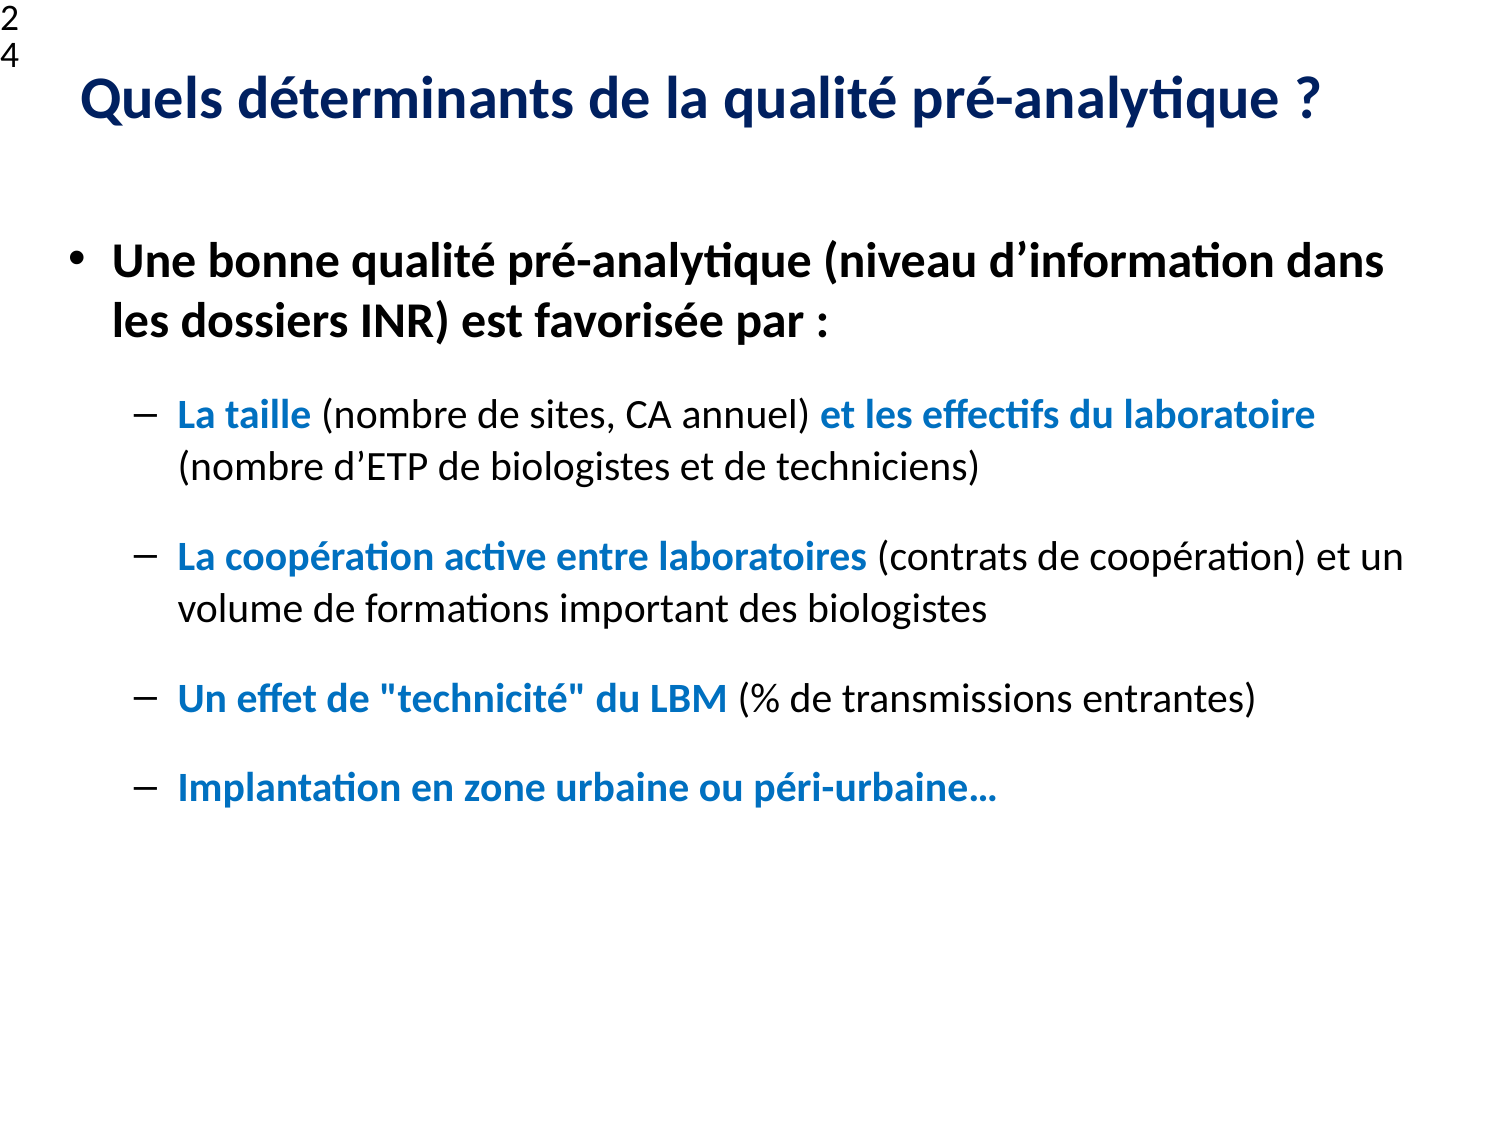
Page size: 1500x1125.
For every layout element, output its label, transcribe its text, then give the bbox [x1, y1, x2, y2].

list Une bonne qualité pré-analytique (niveau d’information dans les dossiers INR) est favorisée par : La taille (nombre de sites, CA annuel) et les effectifs du laboratoire (nombre d’ETP de biologistes et de techniciens) La coopération active entre laboratoires (contrats de coopération) et un volume de formations important des biologistes Un effet de "technicité" du LBM (% de transmissions entrantes) Implantation en zone urbaine ou péri-urbaine… [53, 219, 1436, 1043]
title Quels déterminants de la qualité pré-analytique ? [64, 30, 1415, 159]
